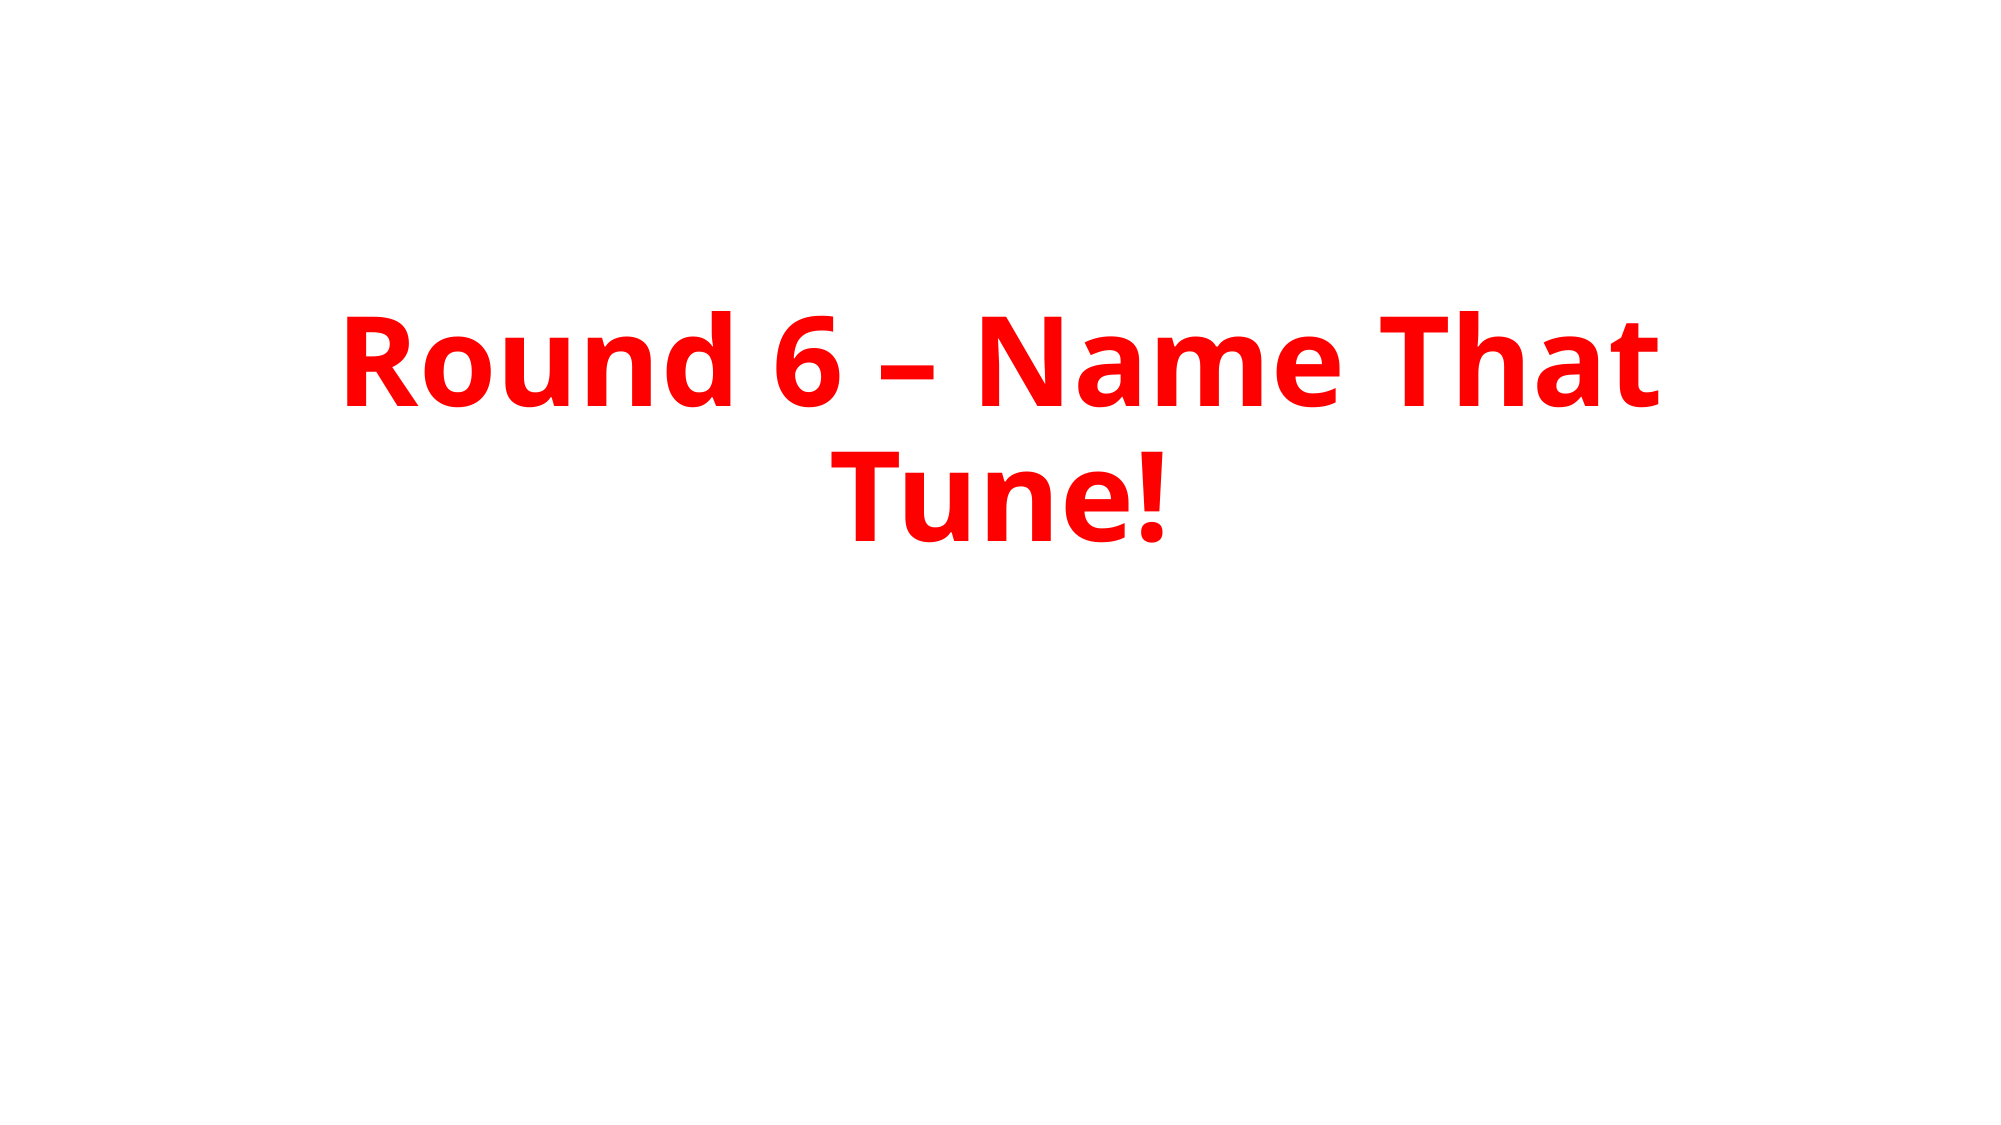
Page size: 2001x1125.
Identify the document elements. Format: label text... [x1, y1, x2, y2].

title Round 6 – Name That Tune! [249, 184, 1750, 576]
